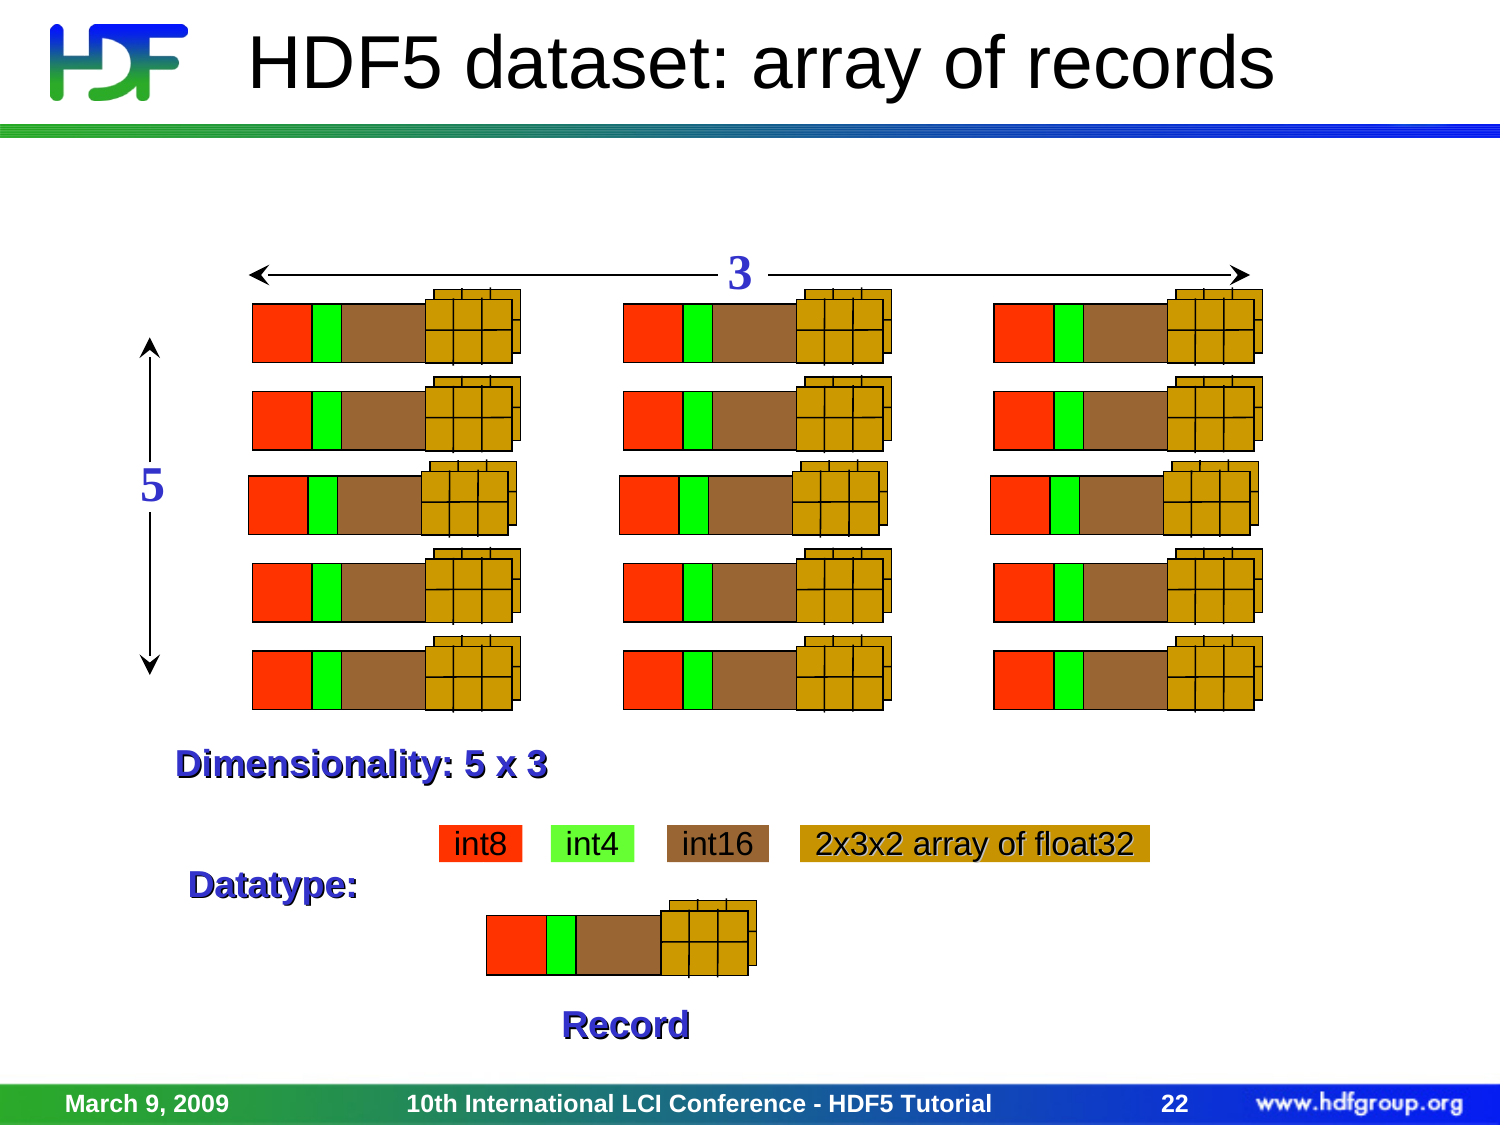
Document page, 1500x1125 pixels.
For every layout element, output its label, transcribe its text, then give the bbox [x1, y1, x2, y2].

text_box [623, 377, 892, 451]
text_box [455, 678, 481, 711]
text_box [623, 548, 892, 623]
text_box Datatype: [187, 863, 359, 906]
text_box Record [561, 1003, 691, 1046]
text_box [990, 461, 1259, 536]
text_box [1193, 503, 1219, 536]
text_box [455, 419, 481, 451]
text_box [822, 503, 848, 536]
text_box [455, 331, 481, 364]
text_box [1196, 678, 1222, 711]
text_box 10th International LCI Conference - HDF5 Tutorial [374, 1087, 1026, 1125]
text_box [252, 548, 521, 623]
text_box [994, 377, 1263, 451]
text_box [248, 461, 517, 536]
title HDF5 dataset: array of records [187, 13, 1338, 113]
text_box <number> [1112, 1087, 1238, 1125]
text_box March 9, 2009 [49, 1087, 374, 1125]
text_box 2x3x2 array of float32 [800, 825, 1150, 863]
text_box [826, 678, 852, 711]
text_box int16 [667, 825, 769, 863]
text_box [455, 591, 481, 623]
text_box 3 [712, 237, 763, 304]
text_box Dimensionality: 5 x 3 [174, 742, 548, 785]
text_box [623, 289, 892, 364]
text_box [1196, 331, 1223, 364]
text_box [252, 636, 521, 711]
text_box [252, 289, 521, 364]
text_box [994, 636, 1263, 711]
text_box [994, 548, 1263, 623]
text_box [1196, 419, 1222, 451]
text_box [826, 331, 852, 364]
text_box [994, 289, 1263, 364]
text_box [826, 419, 852, 451]
text_box [1196, 591, 1222, 623]
text_box [826, 591, 852, 623]
text_box [619, 461, 888, 536]
text_box [451, 503, 477, 536]
text_box [690, 943, 717, 976]
text_box int4 [550, 825, 635, 863]
picture [0, 0, 1500, 1125]
text_box int8 [439, 825, 523, 863]
text_box [623, 636, 892, 711]
text_box [252, 377, 521, 451]
text_box [486, 900, 757, 976]
text_box 5 [125, 449, 175, 521]
